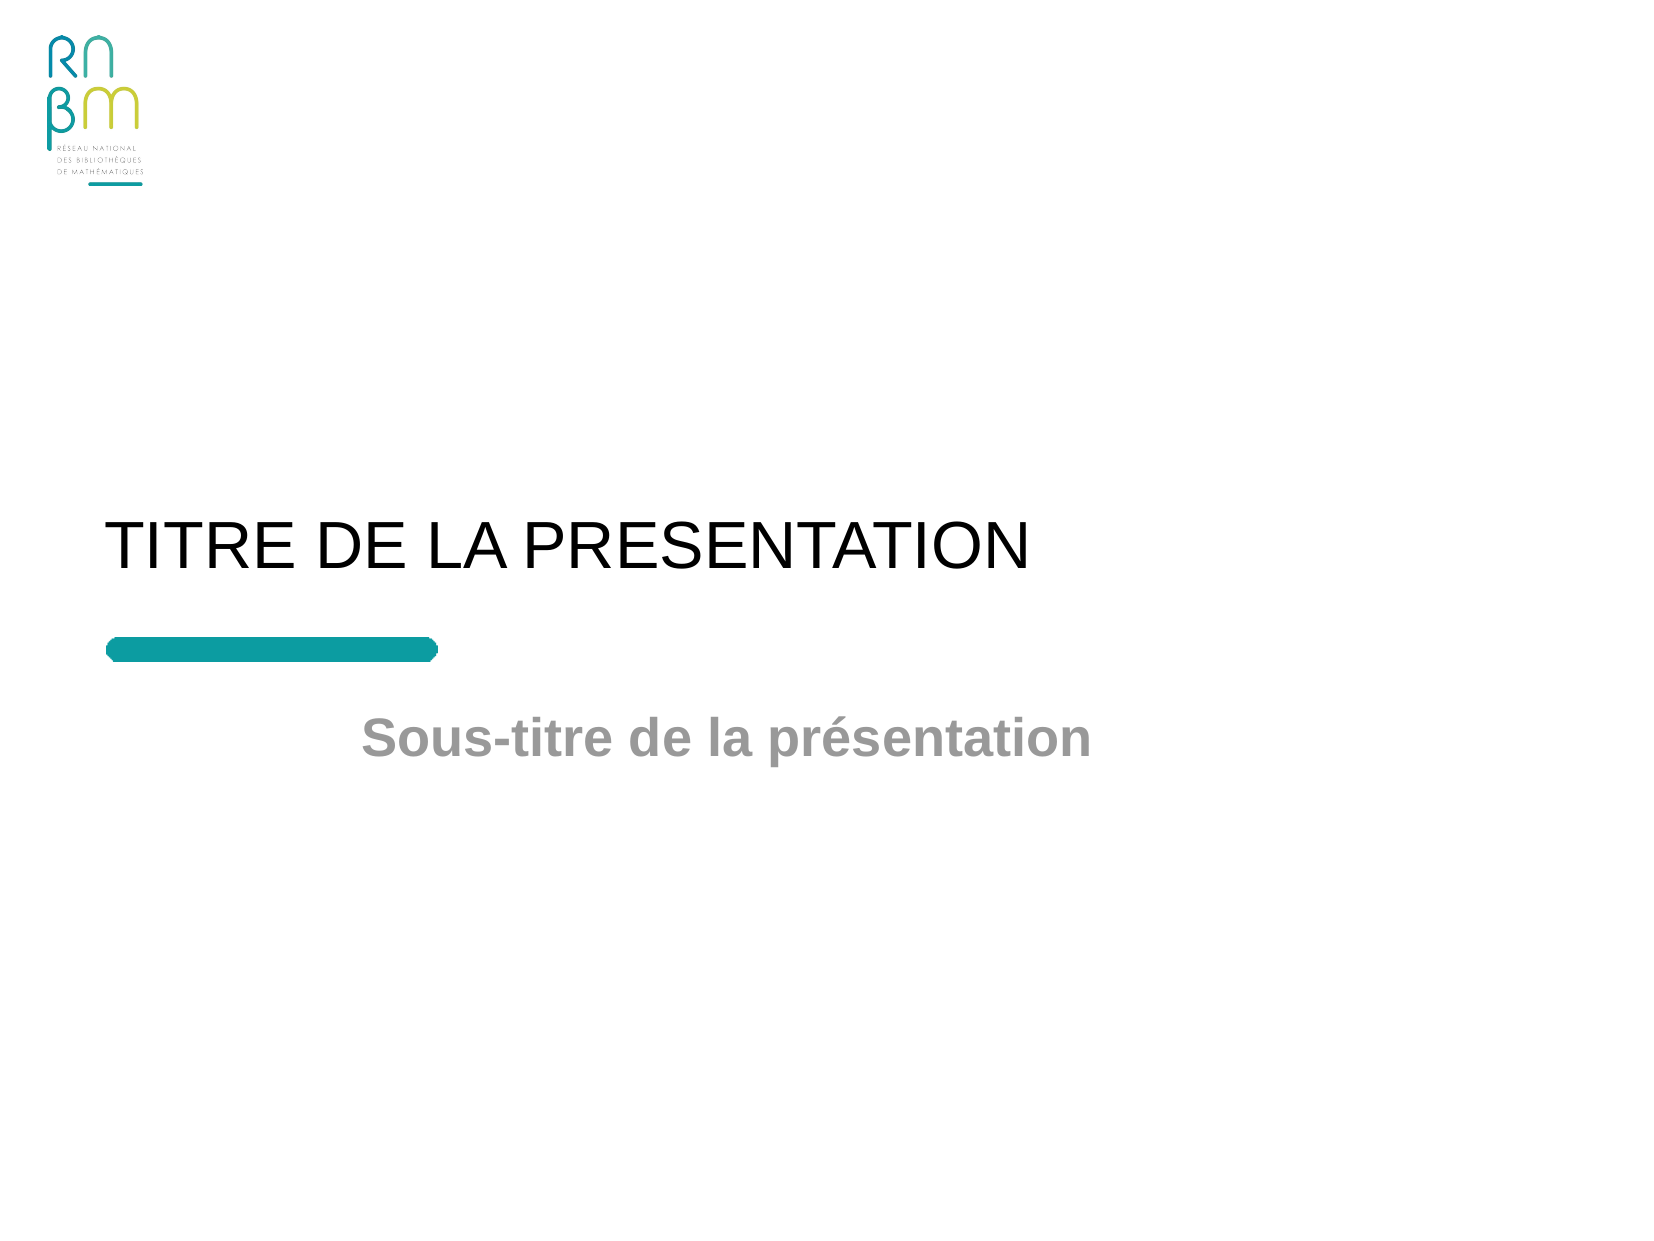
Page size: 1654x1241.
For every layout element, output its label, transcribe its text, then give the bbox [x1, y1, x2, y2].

picture [47, 35, 143, 186]
text_box TITRE DE LA PRESENTATION [104, 507, 1075, 583]
picture [106, 637, 438, 662]
text_box Sous-titre de la présentation [361, 707, 1123, 768]
